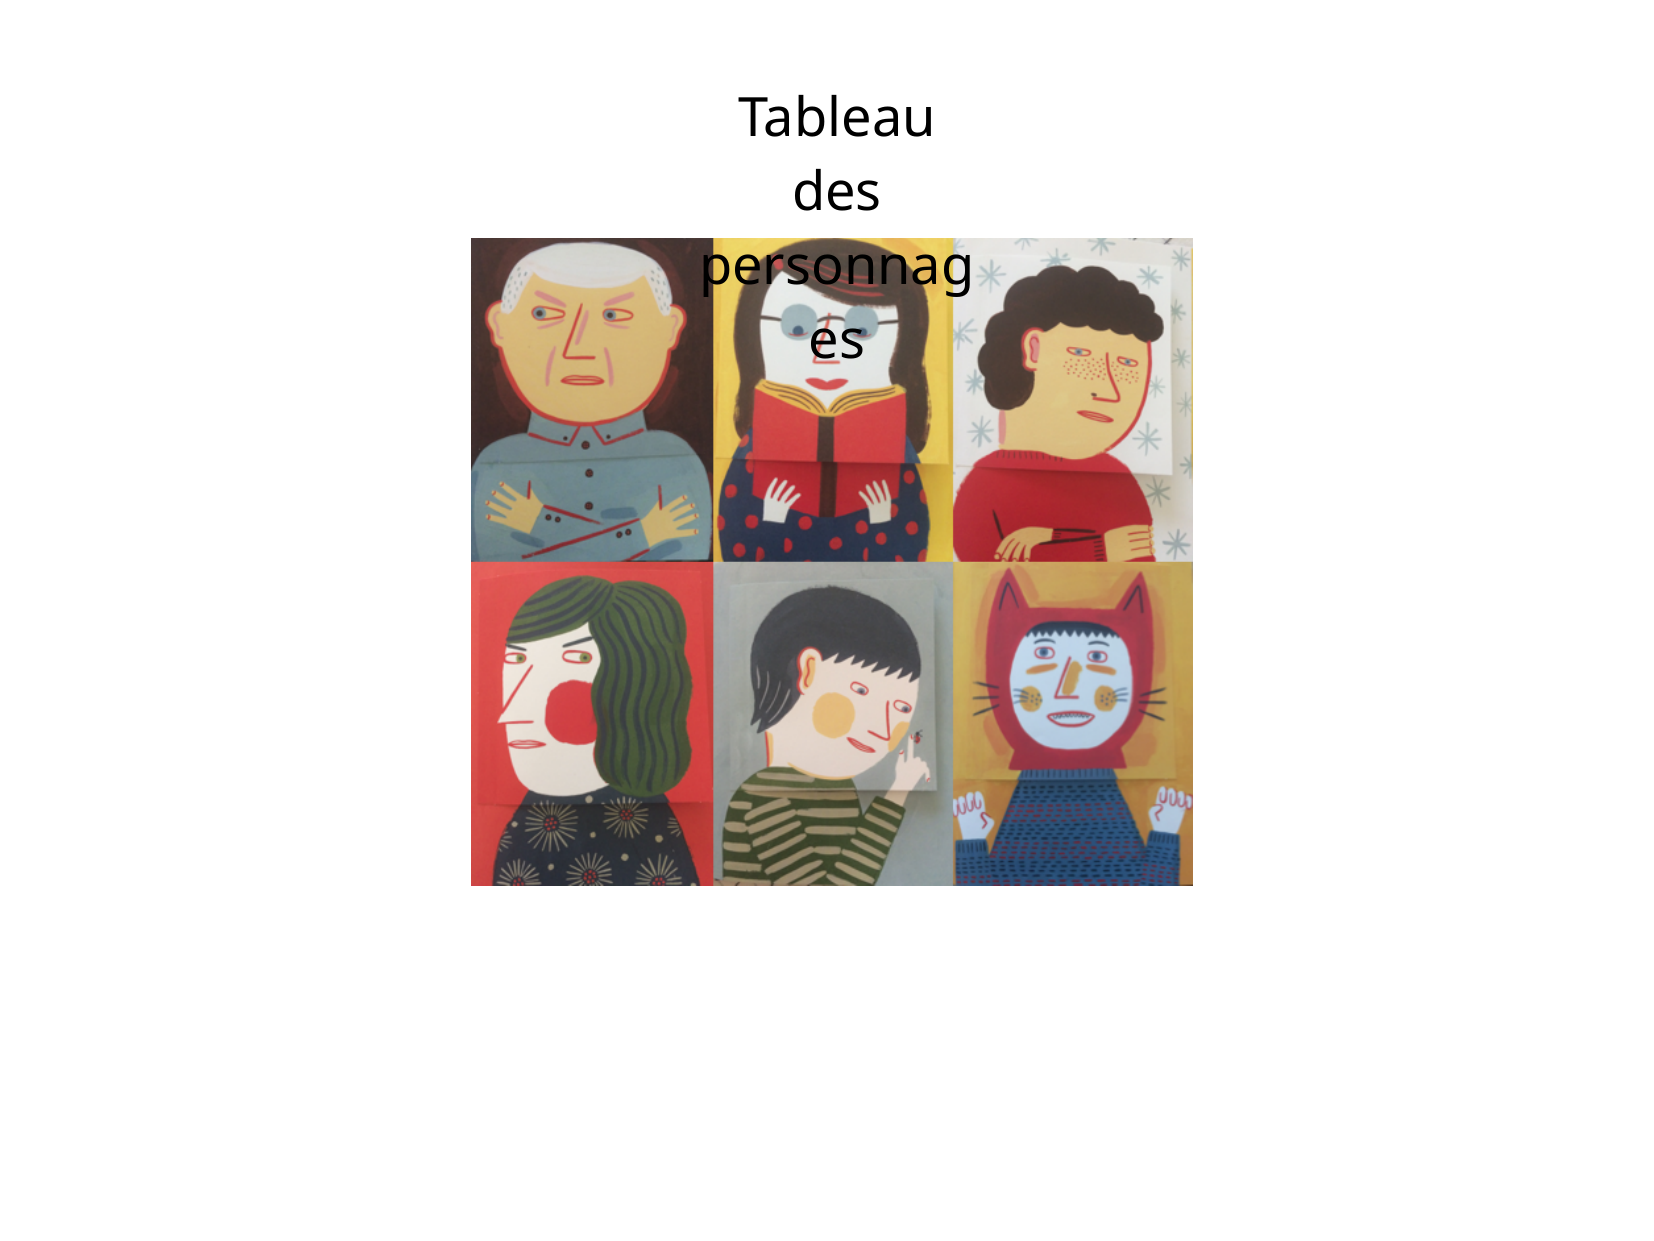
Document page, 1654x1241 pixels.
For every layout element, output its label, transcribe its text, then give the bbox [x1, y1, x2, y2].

text_box Tableau des personnages [681, 70, 993, 213]
picture [471, 238, 1193, 886]
